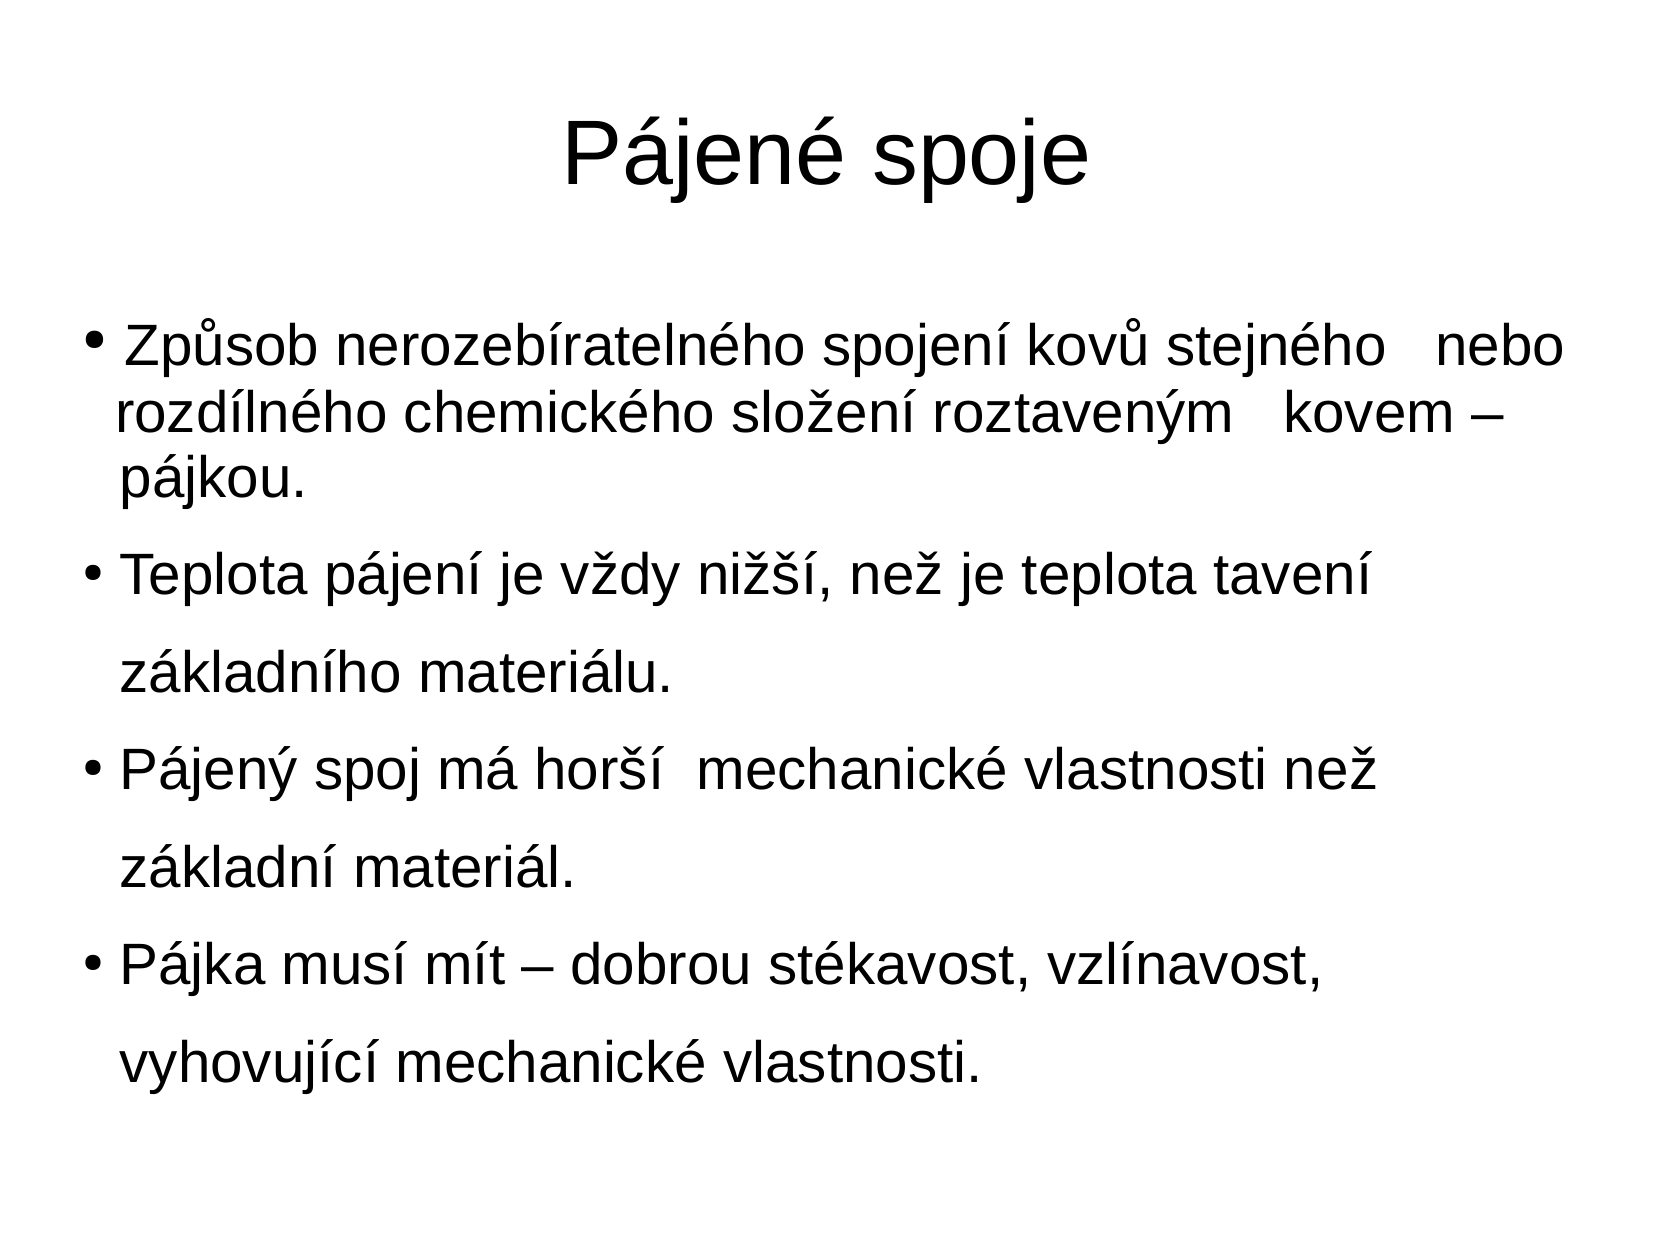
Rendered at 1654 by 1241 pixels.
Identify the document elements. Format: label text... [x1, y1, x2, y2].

title Pájené spoje [82, 56, 1571, 250]
subtitle Způsob nerozebíratelného spojení kovů stejného nebo rozdílného chemického složení roztaveným kovem – pájkou. Teplota pájení je vždy nižší, než je teplota tavení základního materiálu. Pájený spoj má horší mechanické vlastnosti než základní materiál. Pájka musí mít – dobrou stékavost, vzlínavost, vyhovující mechanické vlastnosti. [82, 297, 1571, 1102]
